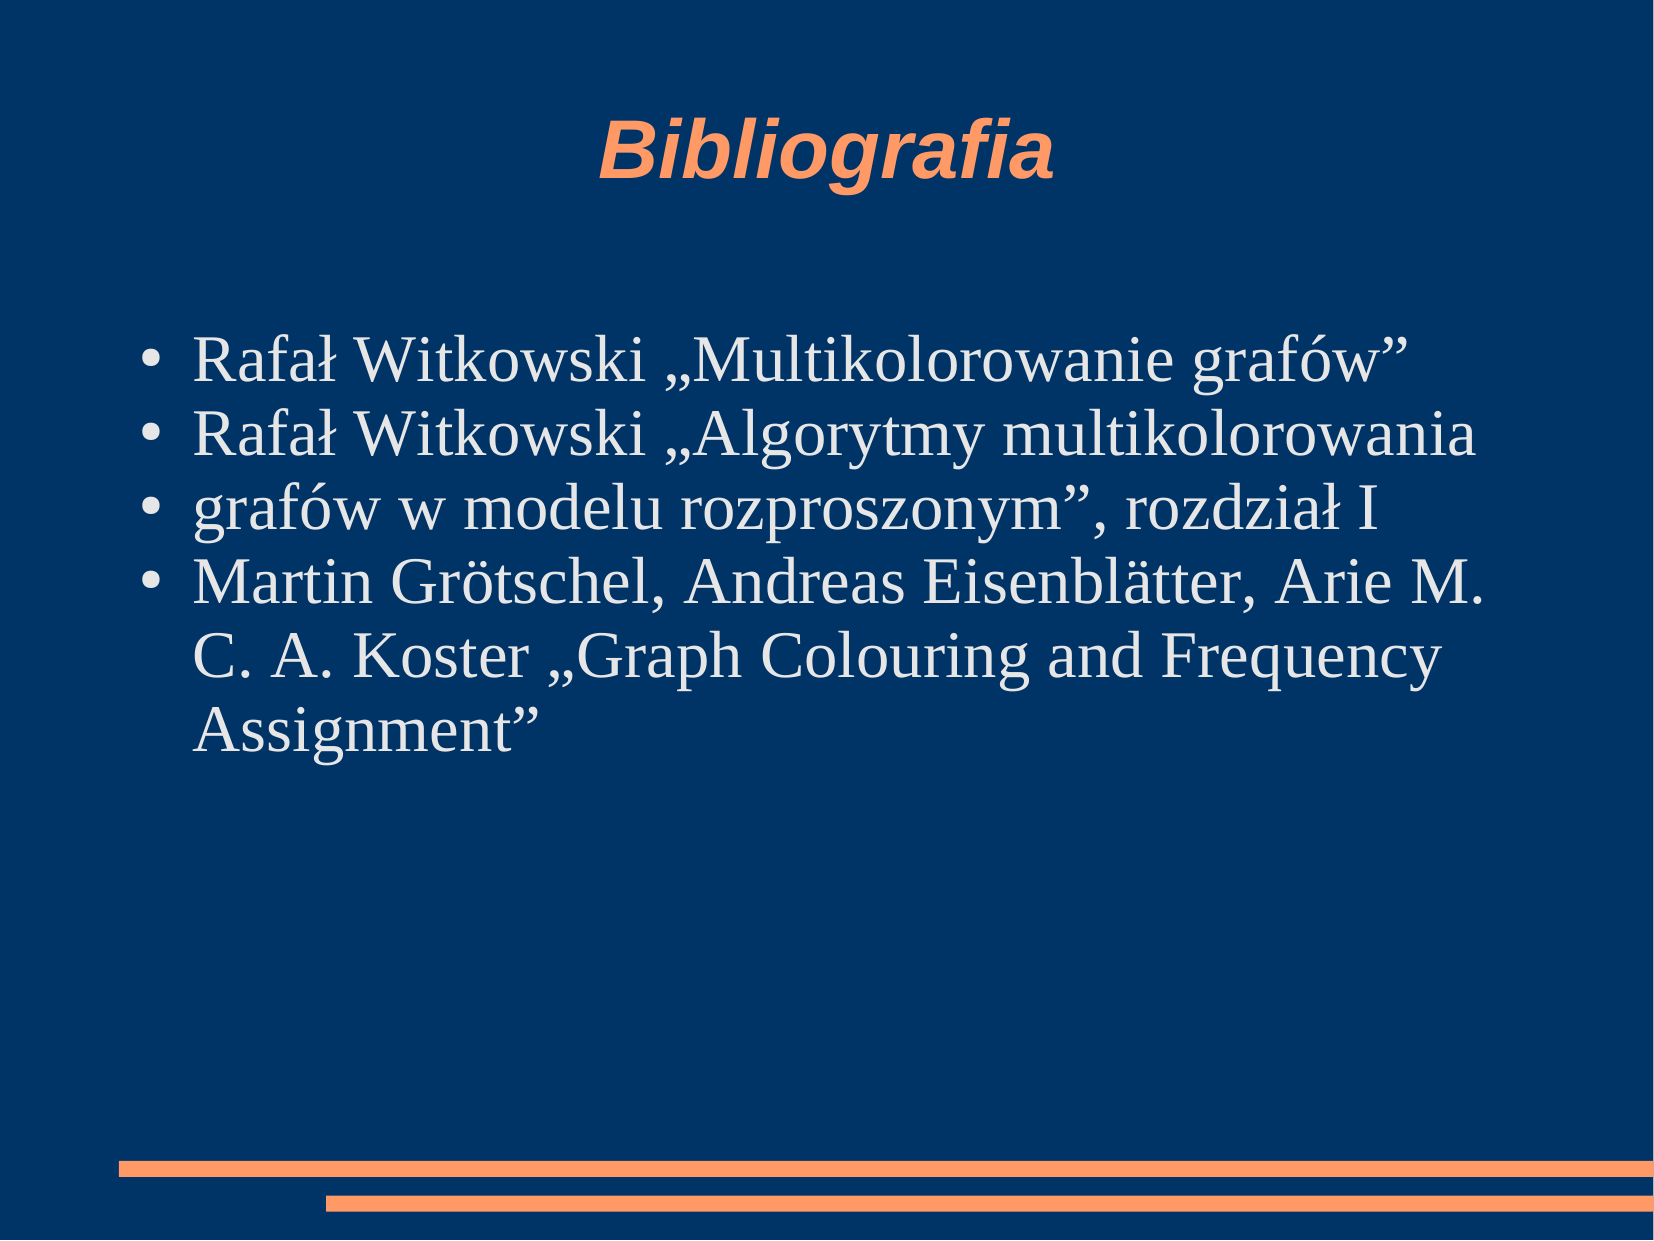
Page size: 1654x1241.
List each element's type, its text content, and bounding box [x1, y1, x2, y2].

title Bibliografia [121, 96, 1534, 204]
list Rafał Witkowski „Multikolorowanie grafów” Rafał Witkowski „Algorytmy multikolorowania grafów w modelu rozproszonym”, rozdział I Martin Grötschel, Andreas Eisenblätter, Arie M. C. A. Koster „Graph Colouring and Frequency Assignment” [121, 322, 1561, 1132]
